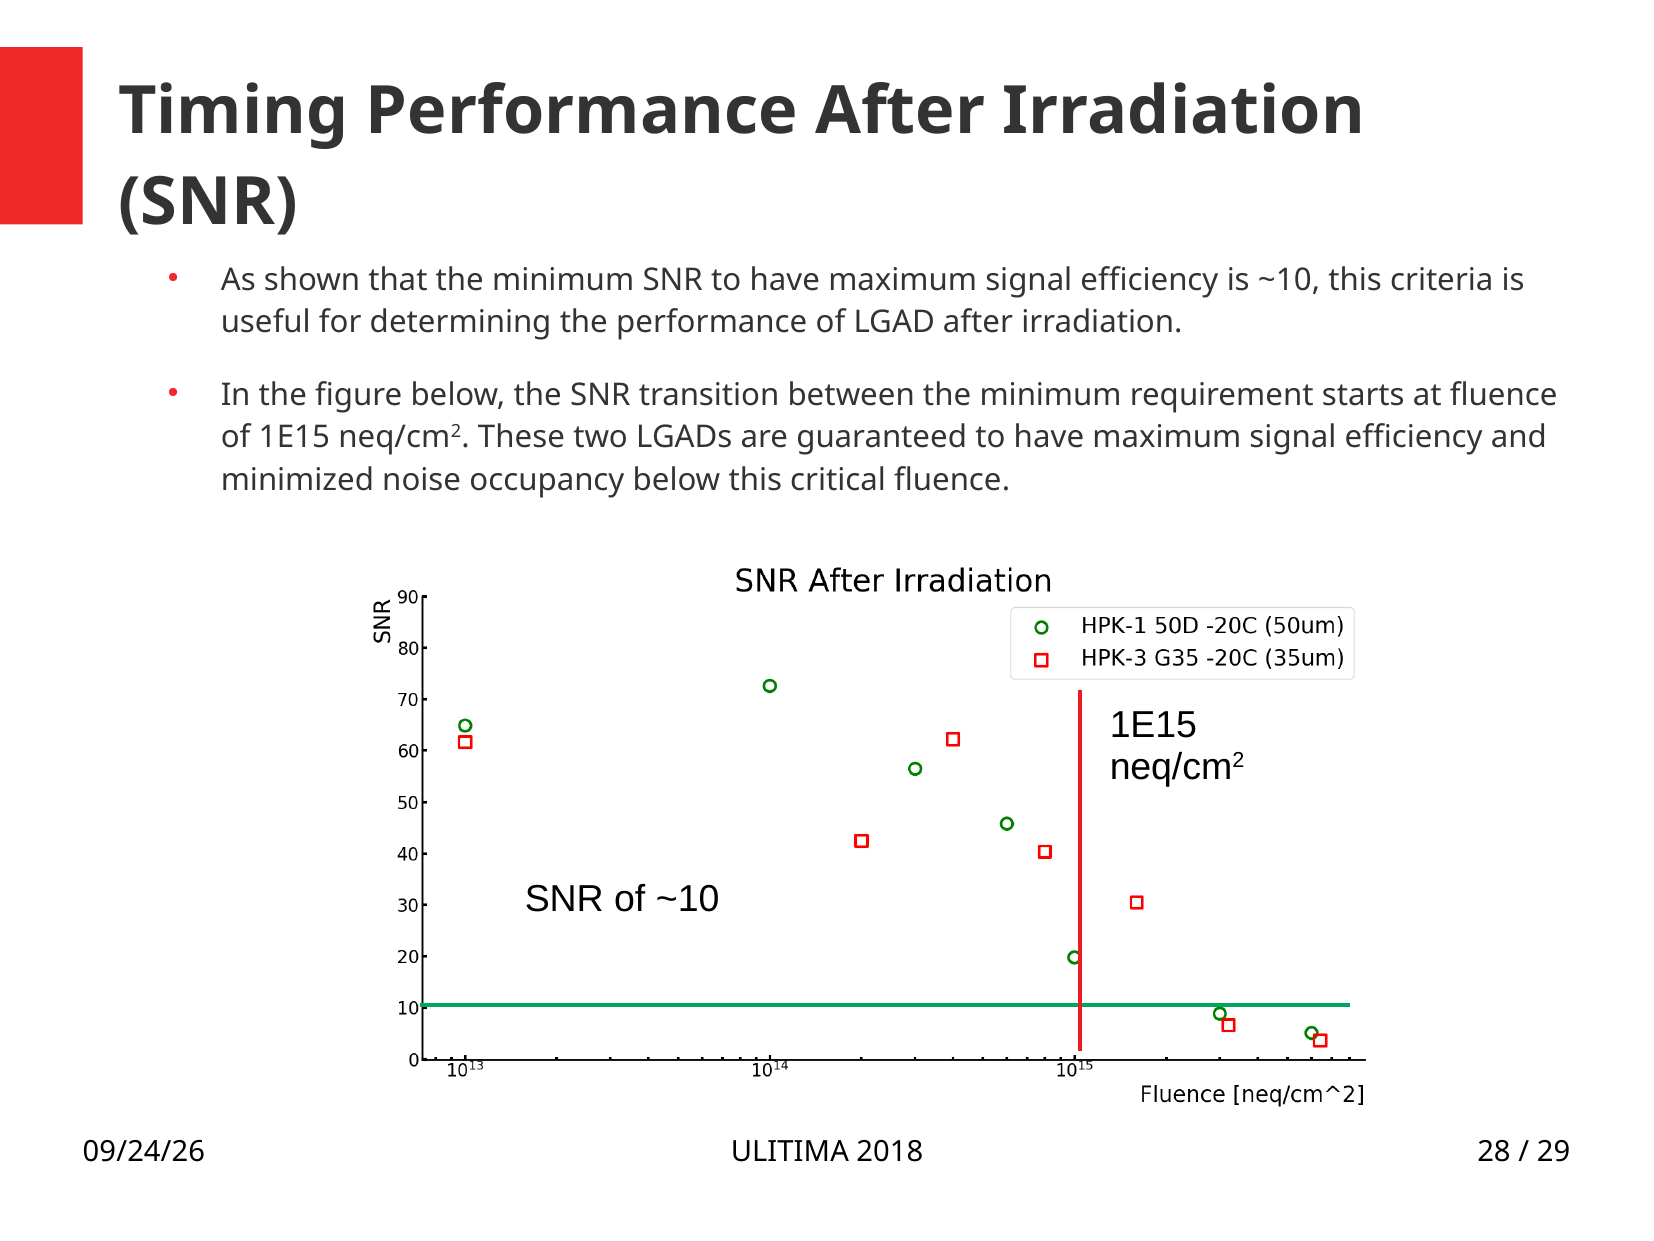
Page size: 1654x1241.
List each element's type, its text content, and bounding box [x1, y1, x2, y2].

picture [270, 524, 1486, 1126]
text_box 1E15 neq/cm2 [1095, 696, 1336, 796]
text_box SNR of ~10 [510, 870, 736, 927]
title Timing Performance After Irradiation (SNR) [118, 49, 1571, 257]
list As shown that the minimum SNR to have maximum signal efficiency is ~10, this criteria is useful for determining the performance of LGAD after irradiation. In the figure below, the SNR transition between the minimum requirement starts at fluence of 1E15 neq/cm2. These two LGADs are guaranteed to have maximum signal efficiency and minimized noise occupancy below this critical fluence. [150, 256, 1567, 977]
